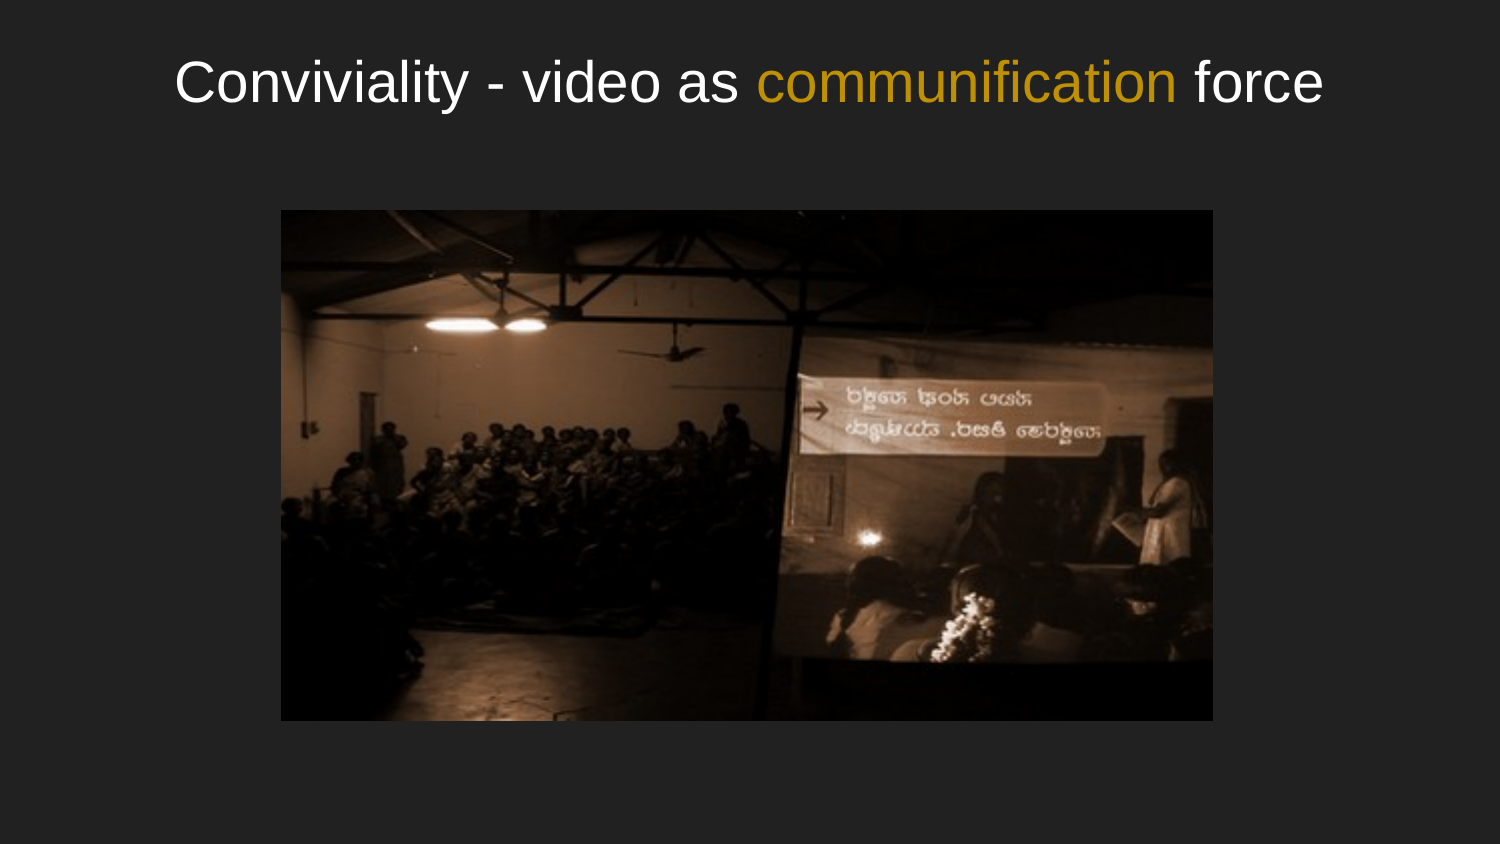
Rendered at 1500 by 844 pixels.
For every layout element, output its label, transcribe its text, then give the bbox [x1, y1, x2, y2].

picture [281, 210, 1213, 721]
title Conviviality - video as communification force [51, 29, 1449, 124]
